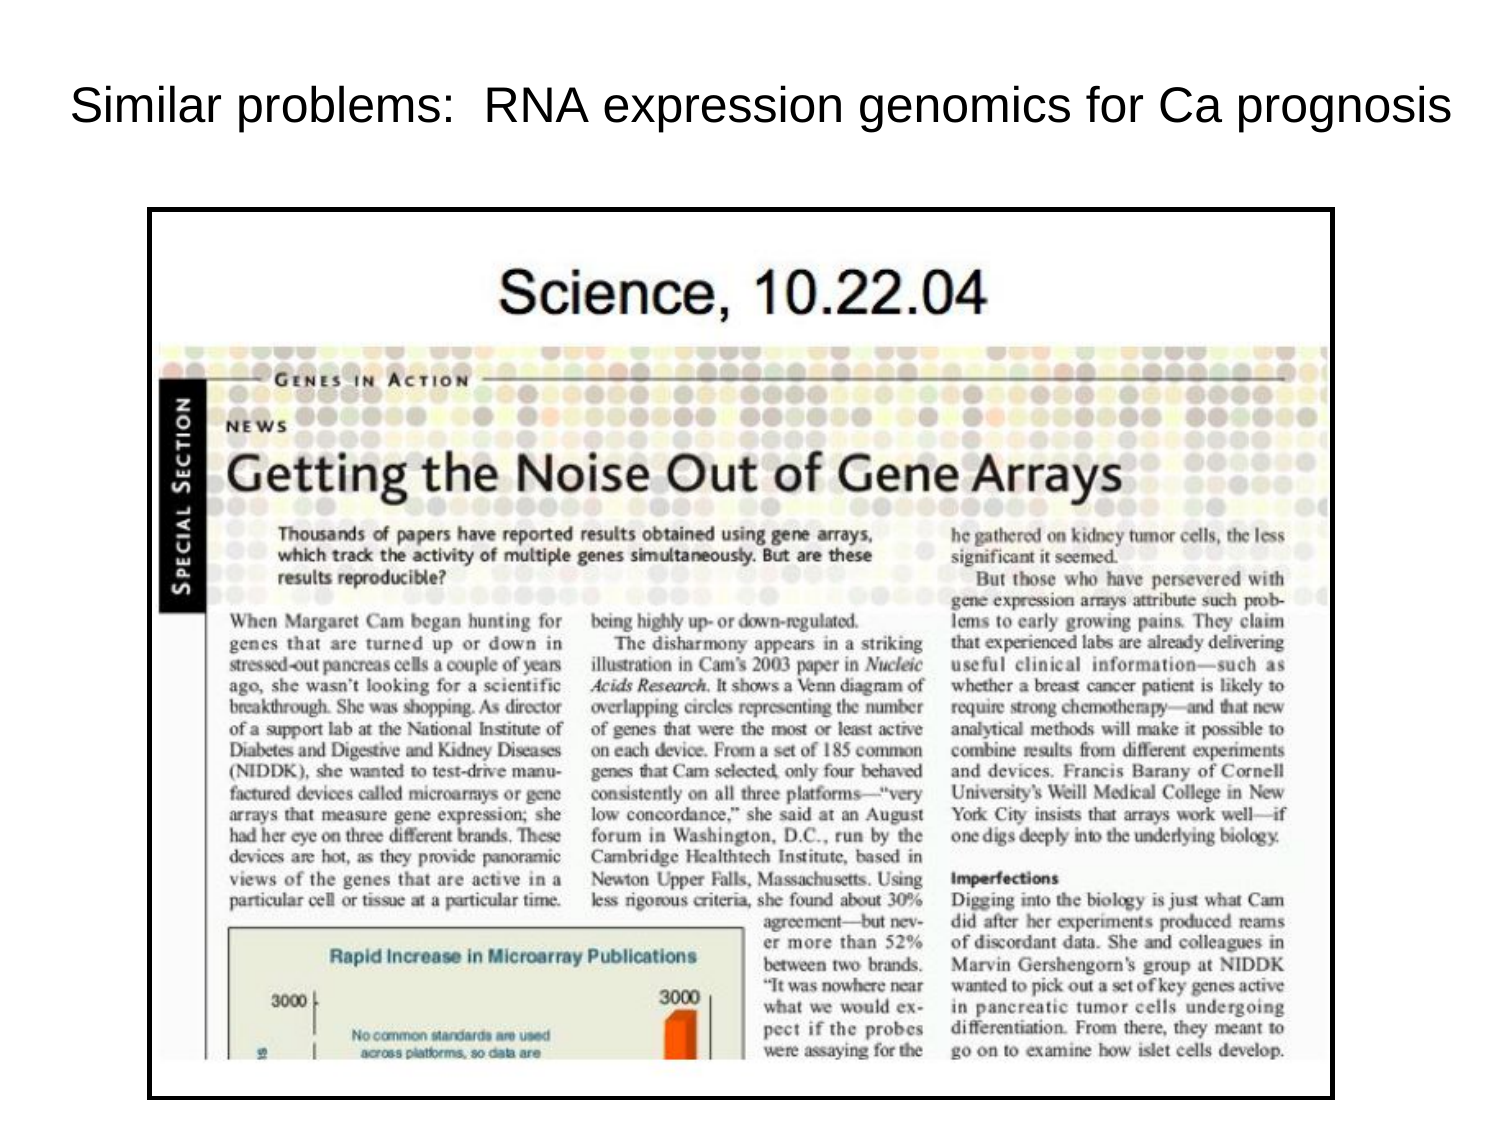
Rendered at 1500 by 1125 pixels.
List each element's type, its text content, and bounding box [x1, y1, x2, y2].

text_box Similar problems: RNA expression genomics for Ca prognosis [55, 64, 1468, 141]
picture [151, 211, 1331, 1096]
